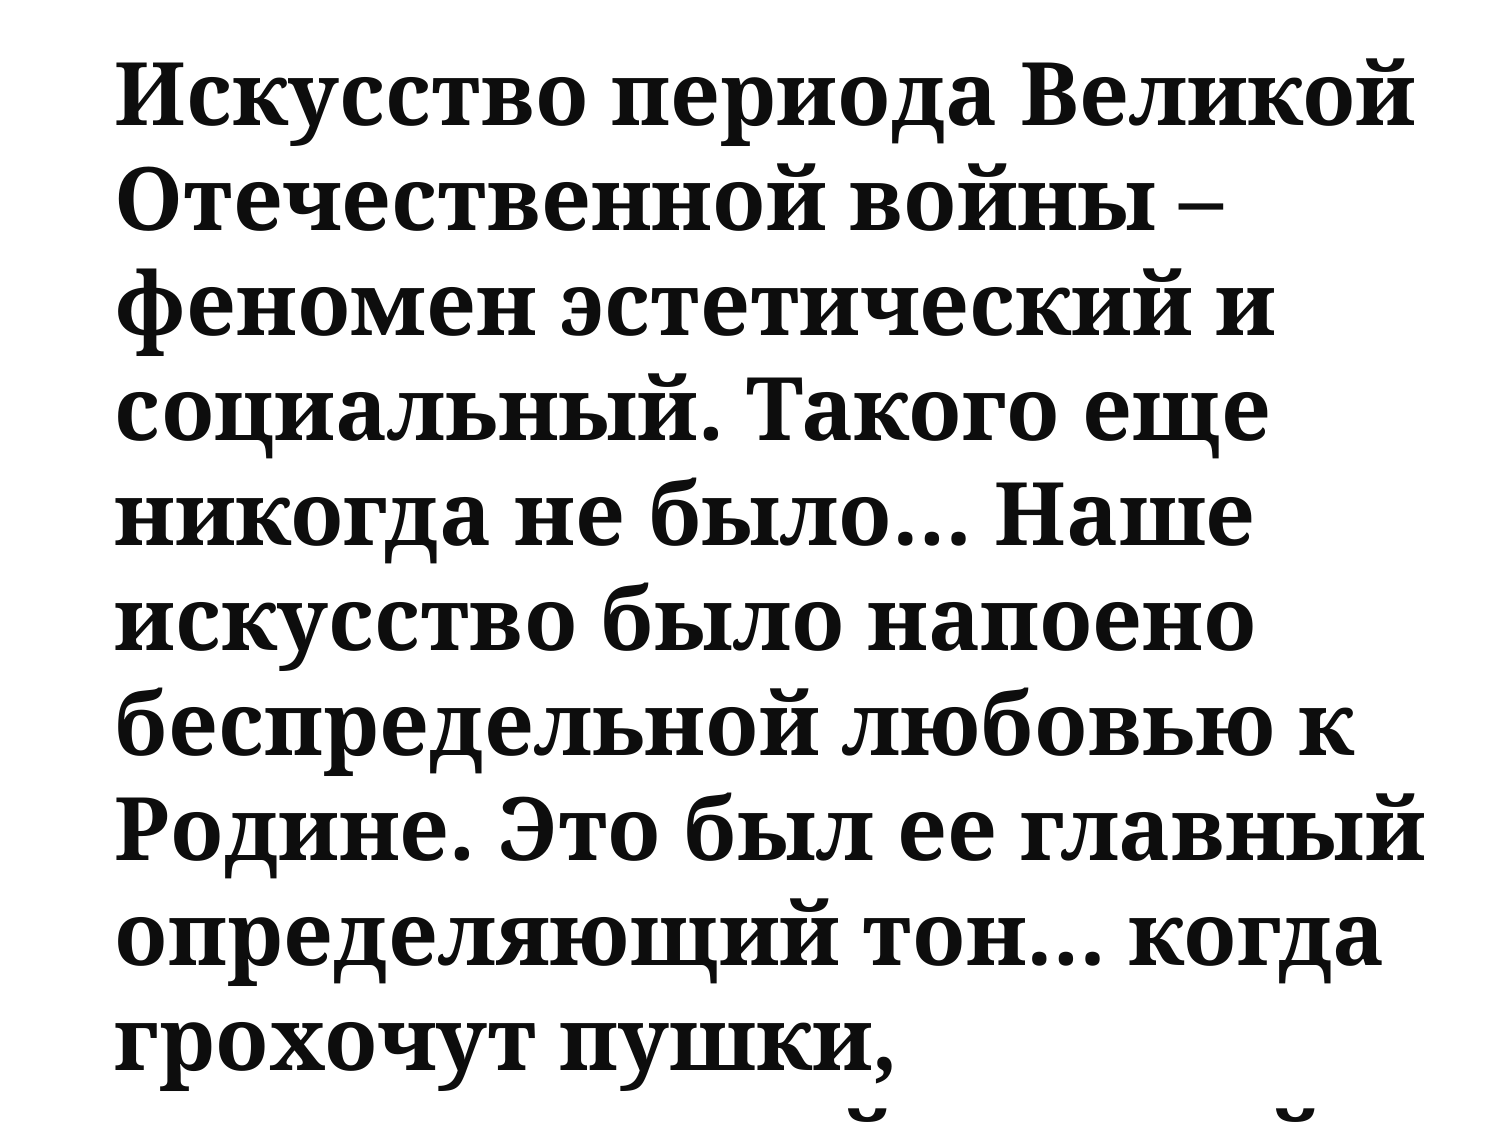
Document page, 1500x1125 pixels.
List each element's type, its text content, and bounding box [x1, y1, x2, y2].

title Искусство периода Великой Отечественной войны – феномен эстетический и социальный. Такого еще никогда не было… Наше искусство было напоено беспредельной любовью к Родине. Это был ее главный определяющий тон… когда грохочут пушки, поднимают свой могучий голос музы. (Д. Шостакович) [100, 30, 1451, 1071]
